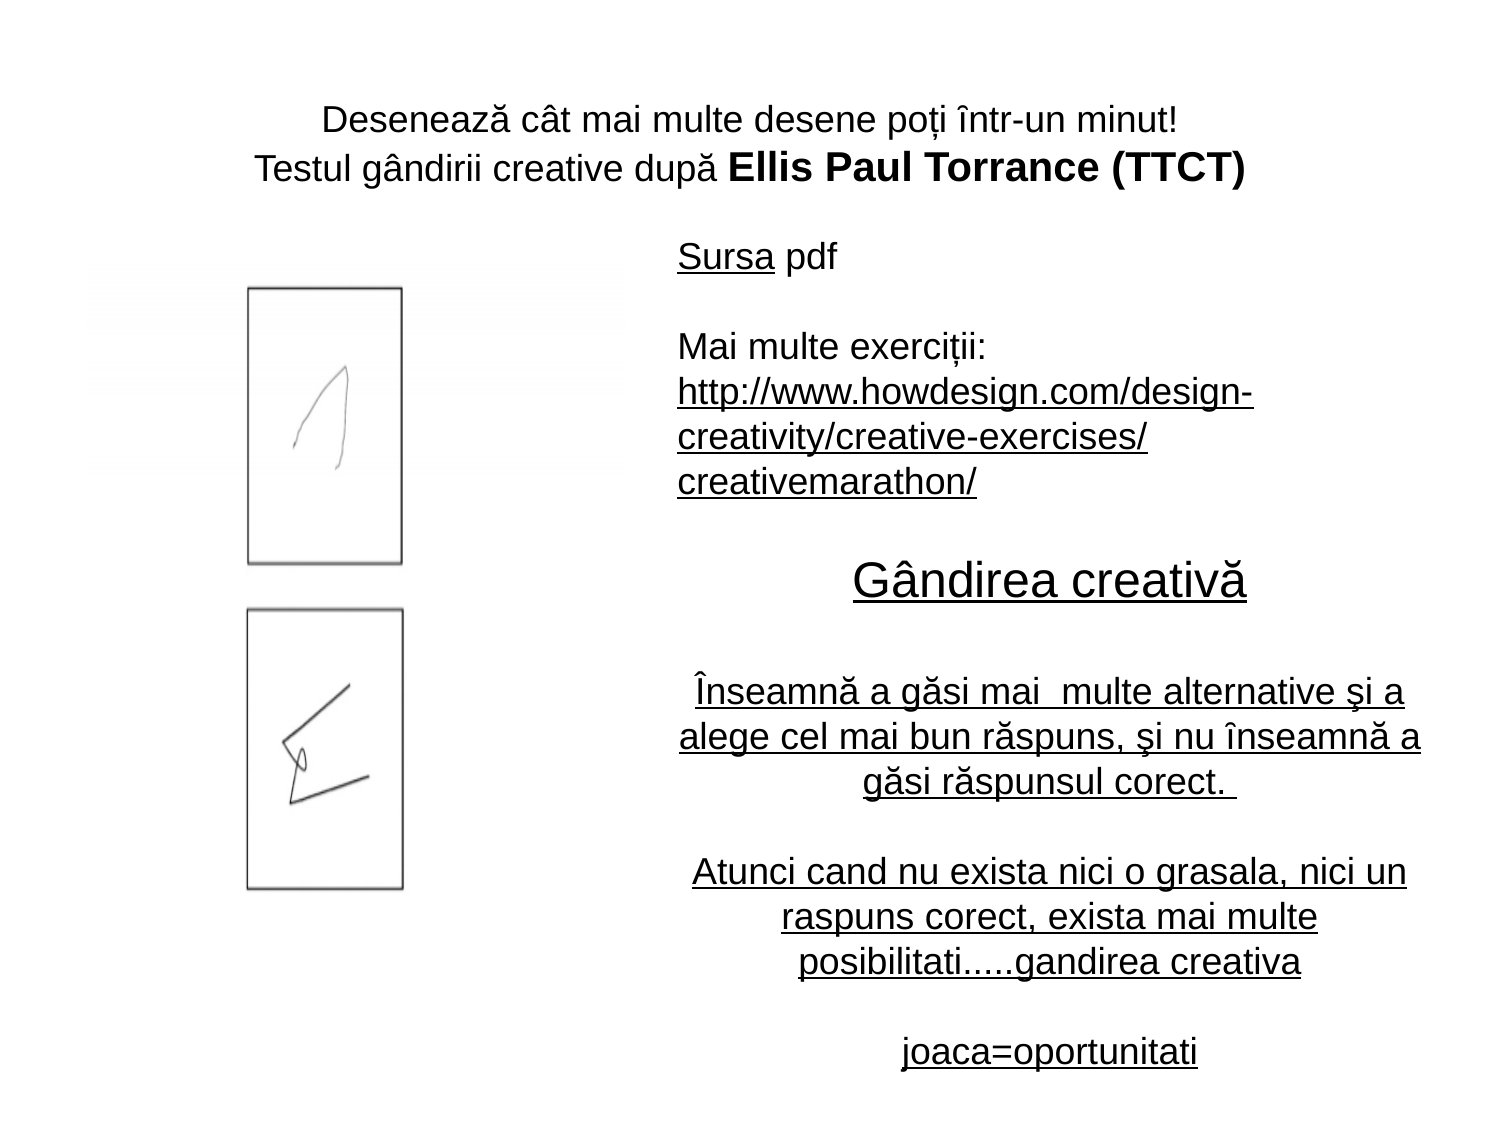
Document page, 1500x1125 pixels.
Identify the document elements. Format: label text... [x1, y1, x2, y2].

title Desenează cât mai multe desene poți ȋntr-un minut! Testul gândirii creative după Ellis Paul Torrance (TTCT) [75, 87, 1425, 238]
picture [87, 262, 625, 918]
text_box Sursa pdf Mai multe exerciții: http://www.howdesign.com/design-creativity/creative-exercises/creativemarathon/ Gândirea creativă Înseamnă a găsi mai multe alternative şi a alege cel mai bun răspuns, şi nu ȋnseamnă a găsi răspunsul corect. Atunci cand nu exista nici o grasala, nici un raspuns corect, exista mai multe posibilitati.....gandirea creativa joaca=oportunitati [662, 224, 1438, 1080]
